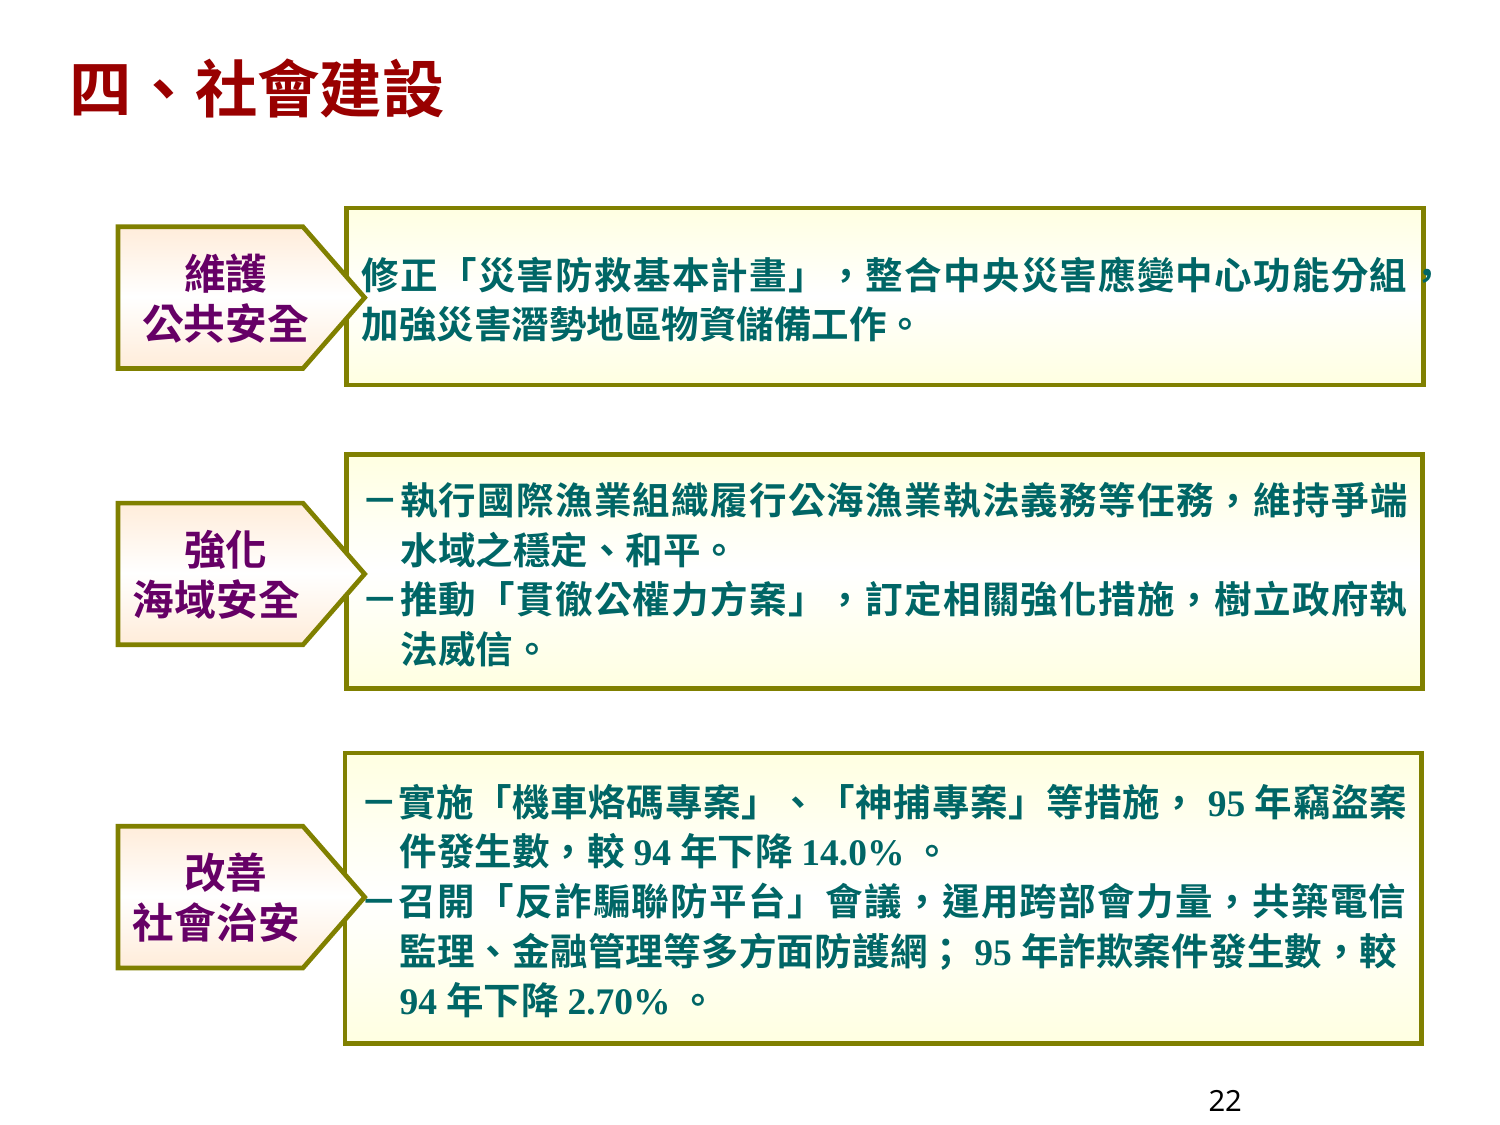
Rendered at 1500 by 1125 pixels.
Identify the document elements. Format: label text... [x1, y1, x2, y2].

text_box 四、社會建設 [54, 42, 965, 134]
text_box 修正「災害防救基本計畫」，整合中央災害應變中心功能分組，加強災害潛勢地區物資儲備工作。 [347, 208, 1423, 385]
text_box －實施「機車烙碼專案」、「神捕專案」等措施，95年竊盜案件發生數，較94年下降14.0%。 －召開「反詐騙聯防平台」會議，運用跨部會力量，共築電信監理、金融管理等多方面防護網；95年詐欺案件發生數，較94年下降2.70%。 [345, 753, 1422, 1043]
text_box 維護 公共安全 [117, 226, 365, 369]
text_box [1193, 1054, 1500, 1125]
text_box －執行國際漁業組織履行公海漁業執法義務等任務，維持爭端水域之穩定、和平。 －推動「貫徹公權力方案」，訂定相關強化措施，樹立政府執法威信。 [346, 455, 1423, 689]
text_box 強化 海域安全 [117, 503, 365, 645]
text_box 改善 社會治安 [117, 826, 365, 968]
